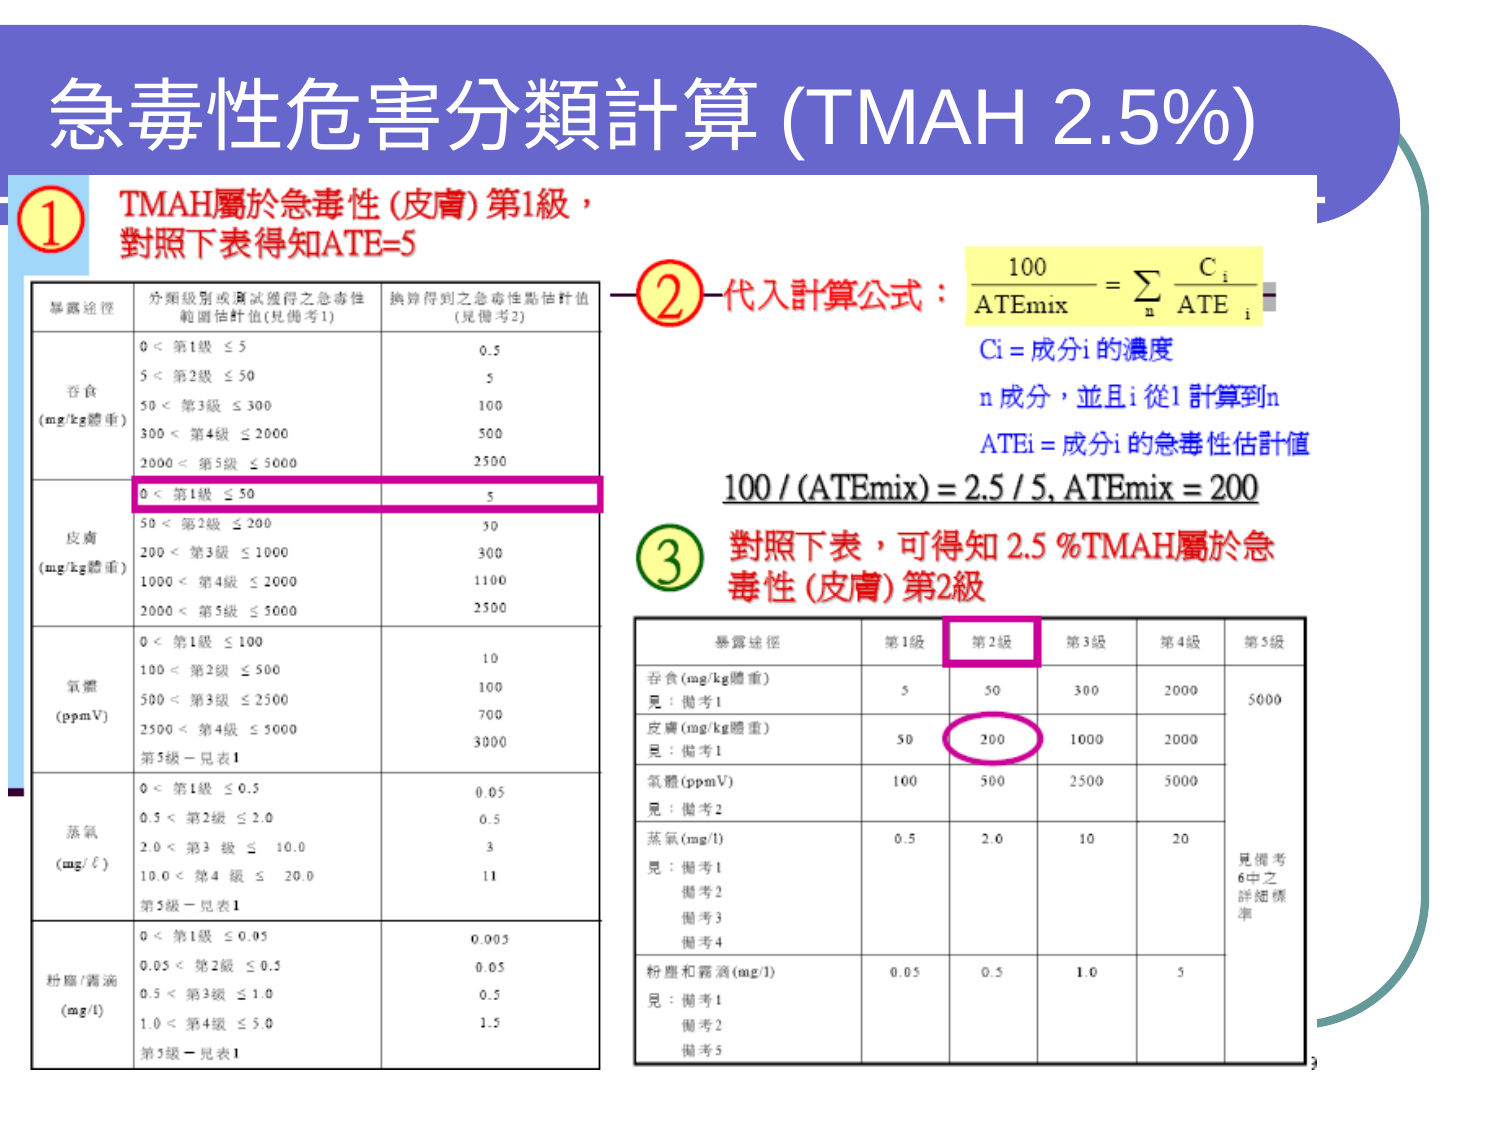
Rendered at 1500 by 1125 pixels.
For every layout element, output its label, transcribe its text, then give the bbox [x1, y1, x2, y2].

picture [8, 175, 1317, 1070]
title 急毒性危害分類計算(TMAH 2.5%) [32, 37, 1347, 188]
